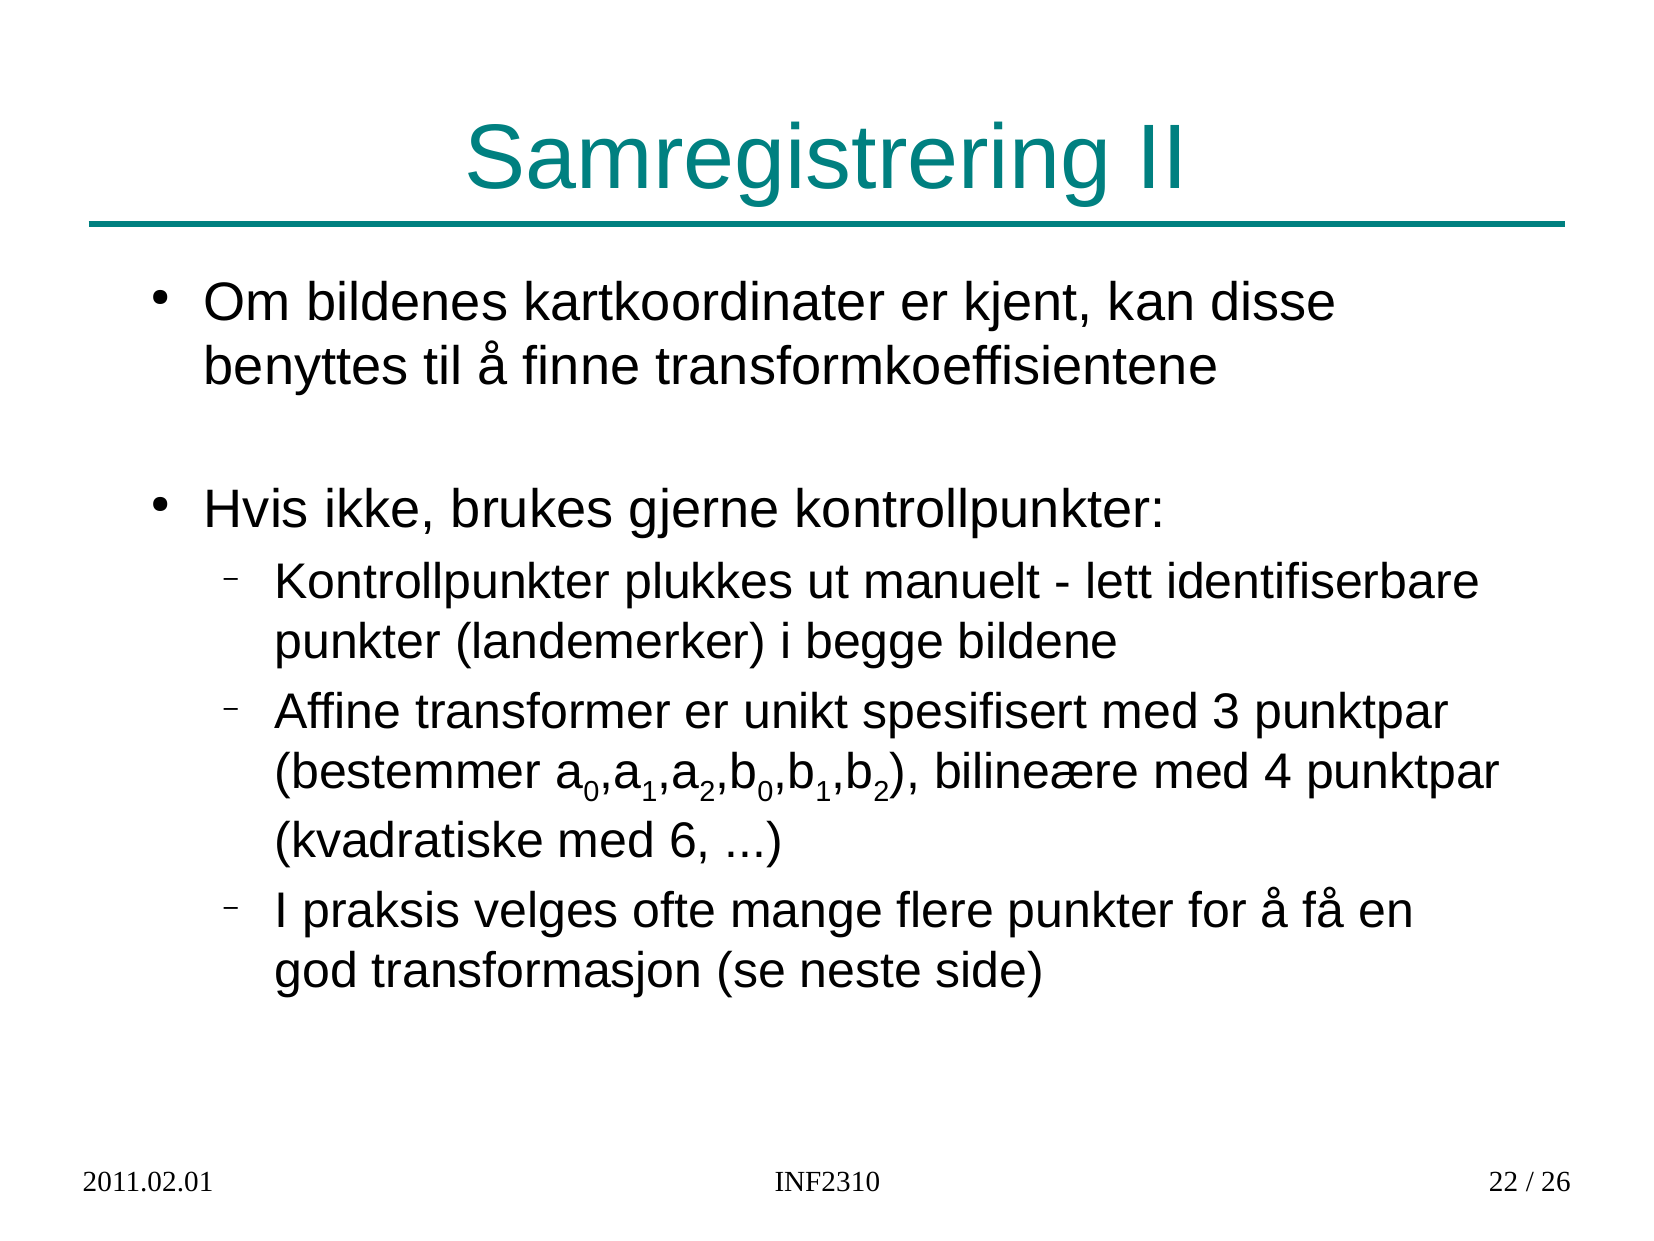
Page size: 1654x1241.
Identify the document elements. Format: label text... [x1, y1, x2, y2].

title Samregistrering II [123, 43, 1530, 260]
list Om bildenes kartkoordinater er kjent, kan disse benyttes til å finne transformkoeffisientene Hvis ikke, brukes gjerne kontrollpunkter: Kontrollpunkter plukkes ut manuelt - lett identifiserbare punkter (landemerker) i begge bildene Affine transformer er unikt spesifisert med 3 punktpar (bestemmer a0,a1,a2,b0,b1,b2), bilineære med 4 punktpar (kvadratiske med 6, ...) I praksis velges ofte mange flere punkter for å få en god transformasjon (se neste side) [118, 258, 1524, 1152]
